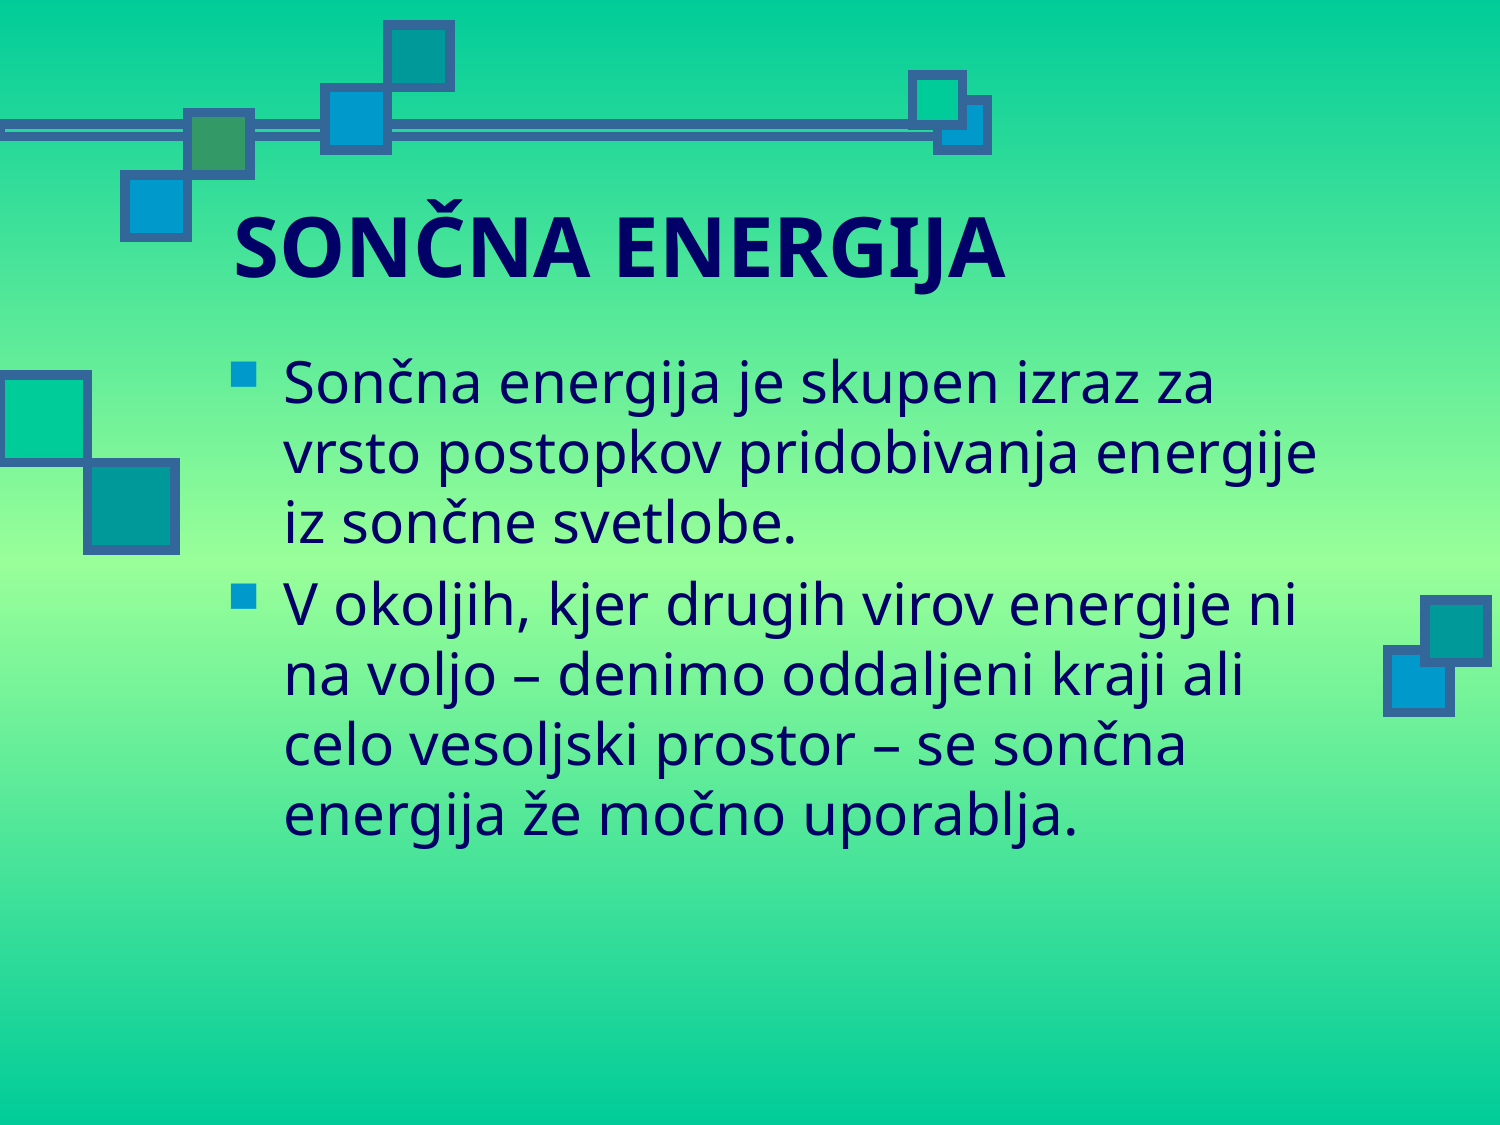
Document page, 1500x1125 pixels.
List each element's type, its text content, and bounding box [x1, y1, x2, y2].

title SONČNA ENERGIJA [218, 125, 1381, 363]
list Sončna energija je skupen izraz za vrsto postopkov pridobivanja energije iz sončne svetlobe. V okoljih, kjer drugih virov energije ni na voljo – denimo oddaljeni kraji ali celo vesoljski prostor – se sončna energija že močno uporablja. [212, 338, 1375, 1013]
